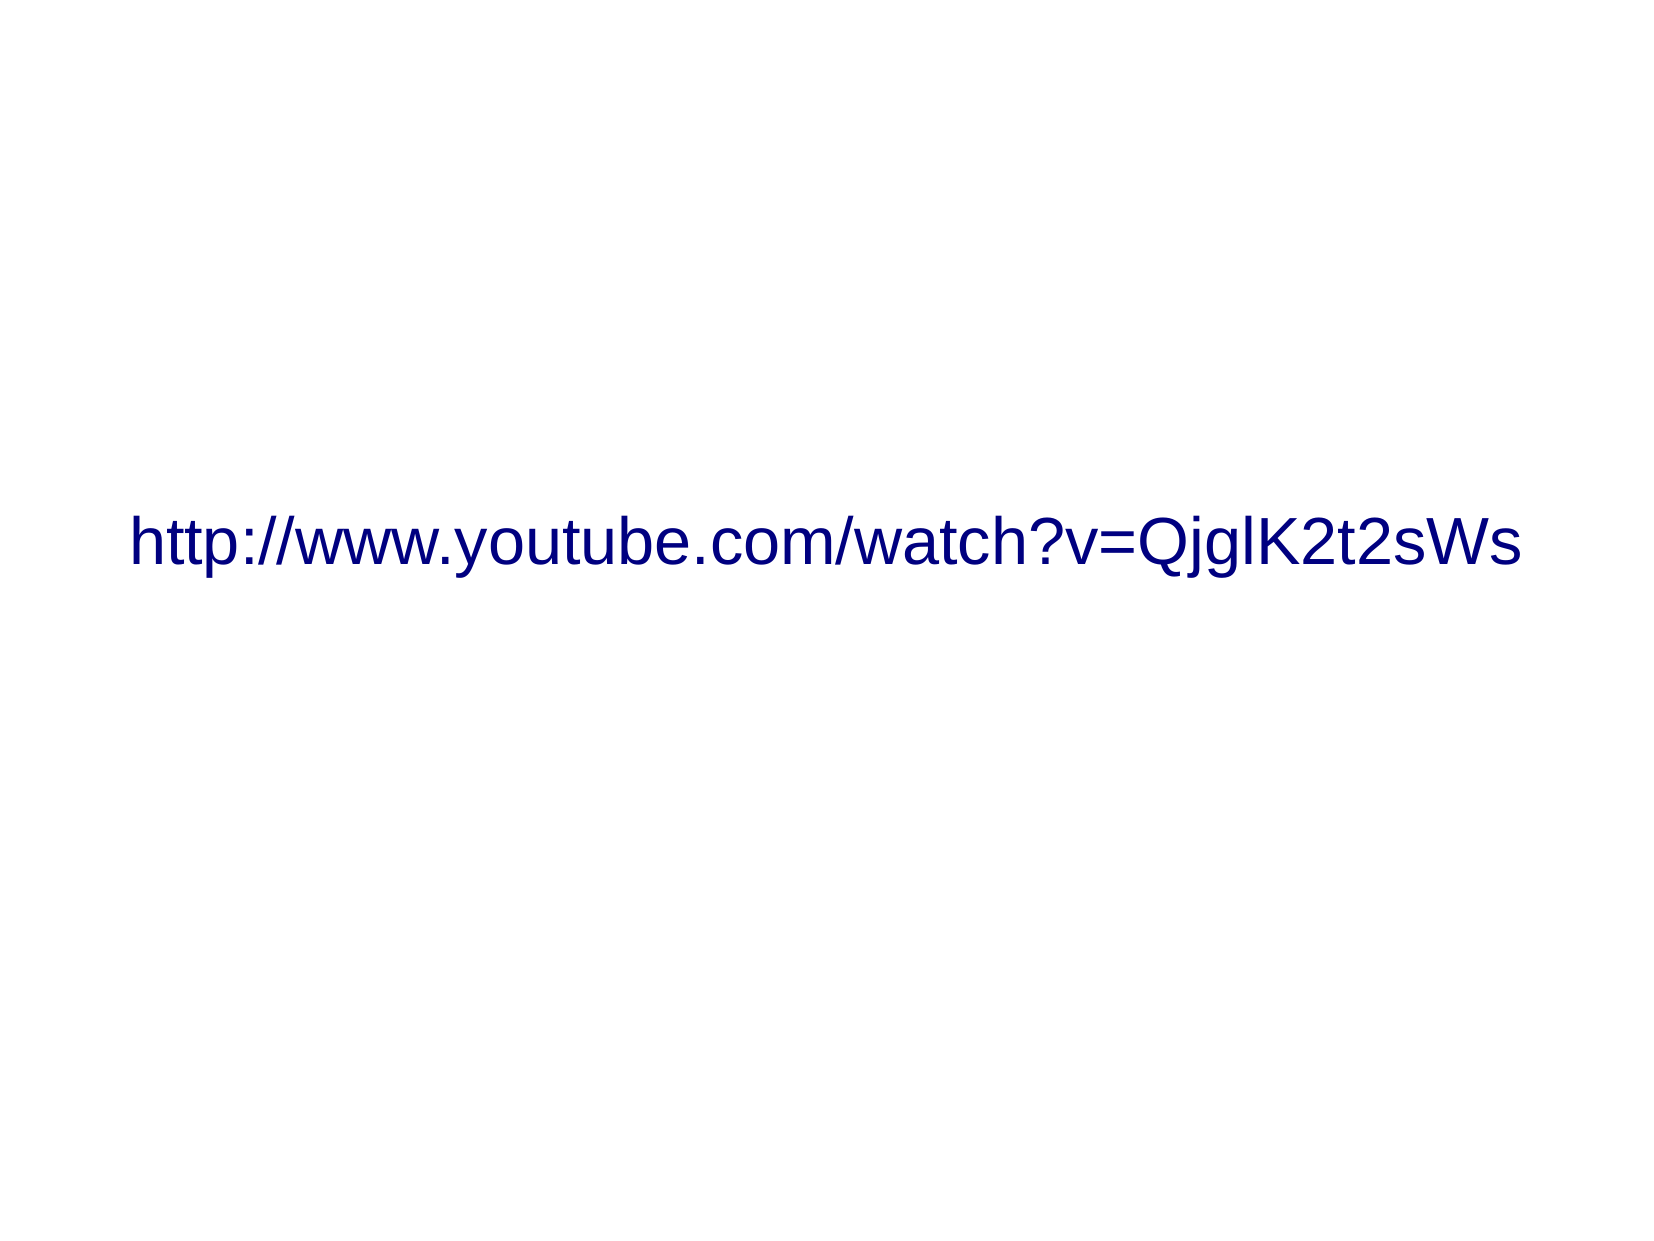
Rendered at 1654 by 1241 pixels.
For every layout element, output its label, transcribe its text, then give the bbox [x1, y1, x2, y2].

subtitle http://www.youtube.com/watch?v=QjglK2t2sWs [82, 49, 1571, 1109]
